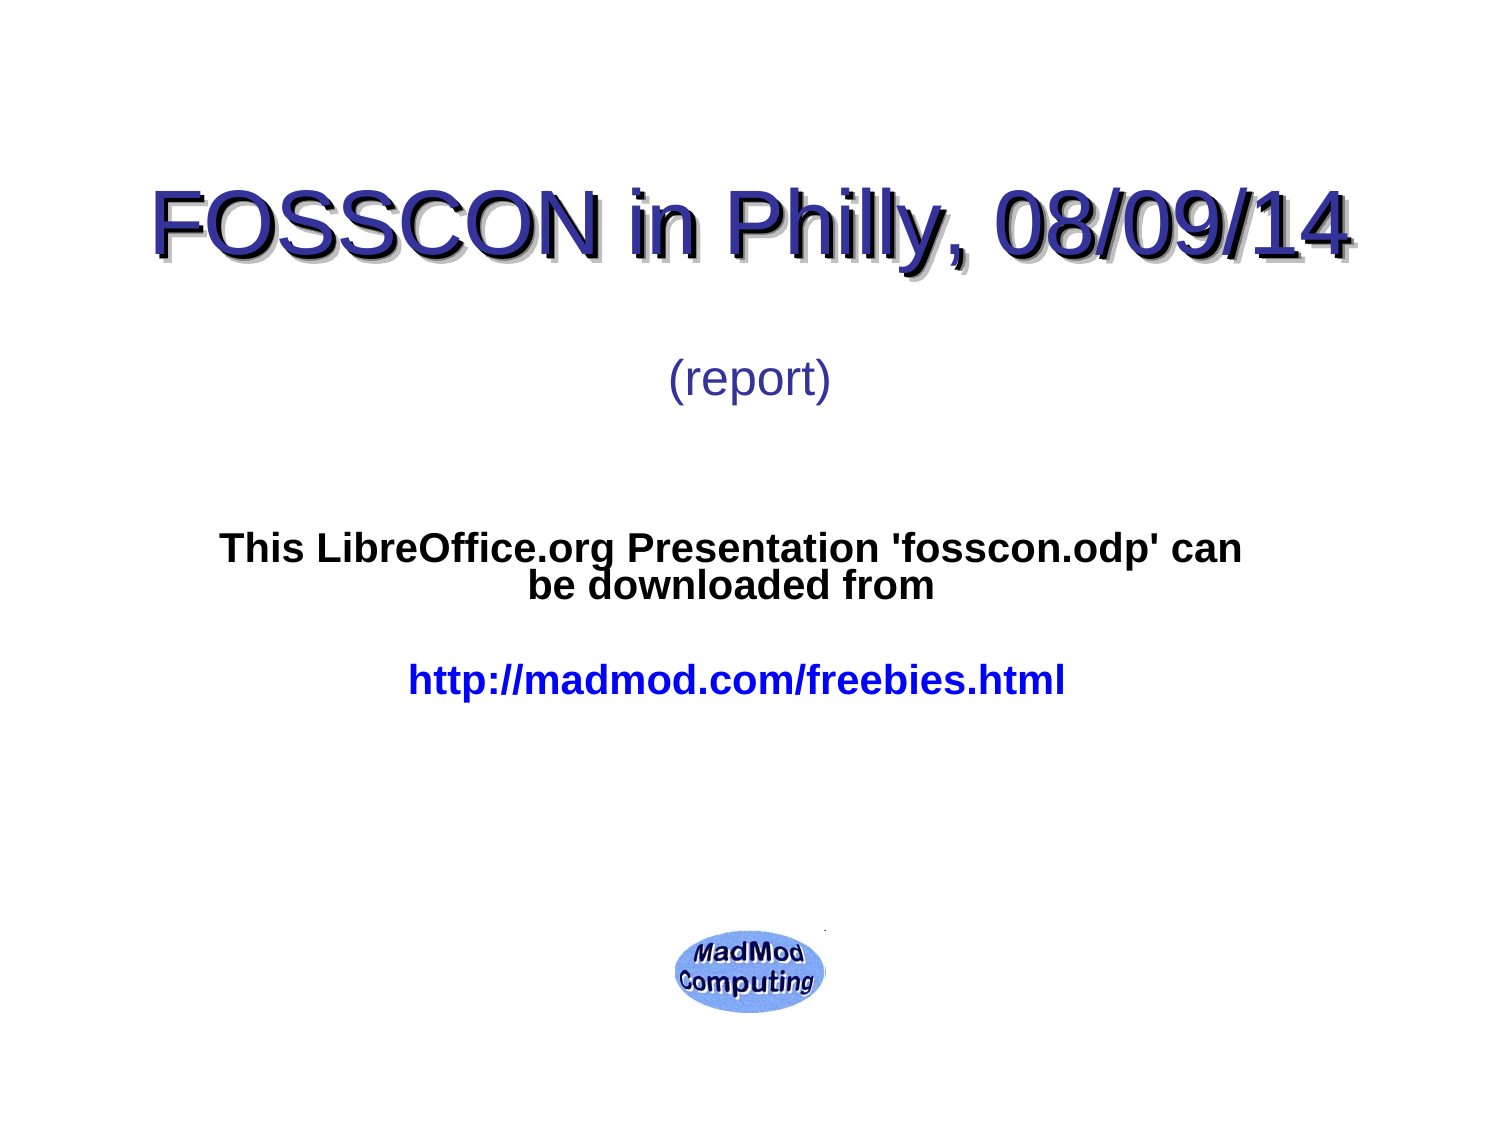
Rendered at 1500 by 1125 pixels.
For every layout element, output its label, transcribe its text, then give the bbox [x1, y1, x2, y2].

subtitle This LibreOffice.org Presentation 'fosscon.odp' can be downloaded from http://madmod.com/freebies.html [112, 525, 1276, 720]
text_box (report) [112, 337, 1388, 413]
picture [675, 930, 826, 1013]
title FOSSCON in Philly, 08/09/14 [112, 162, 1388, 284]
